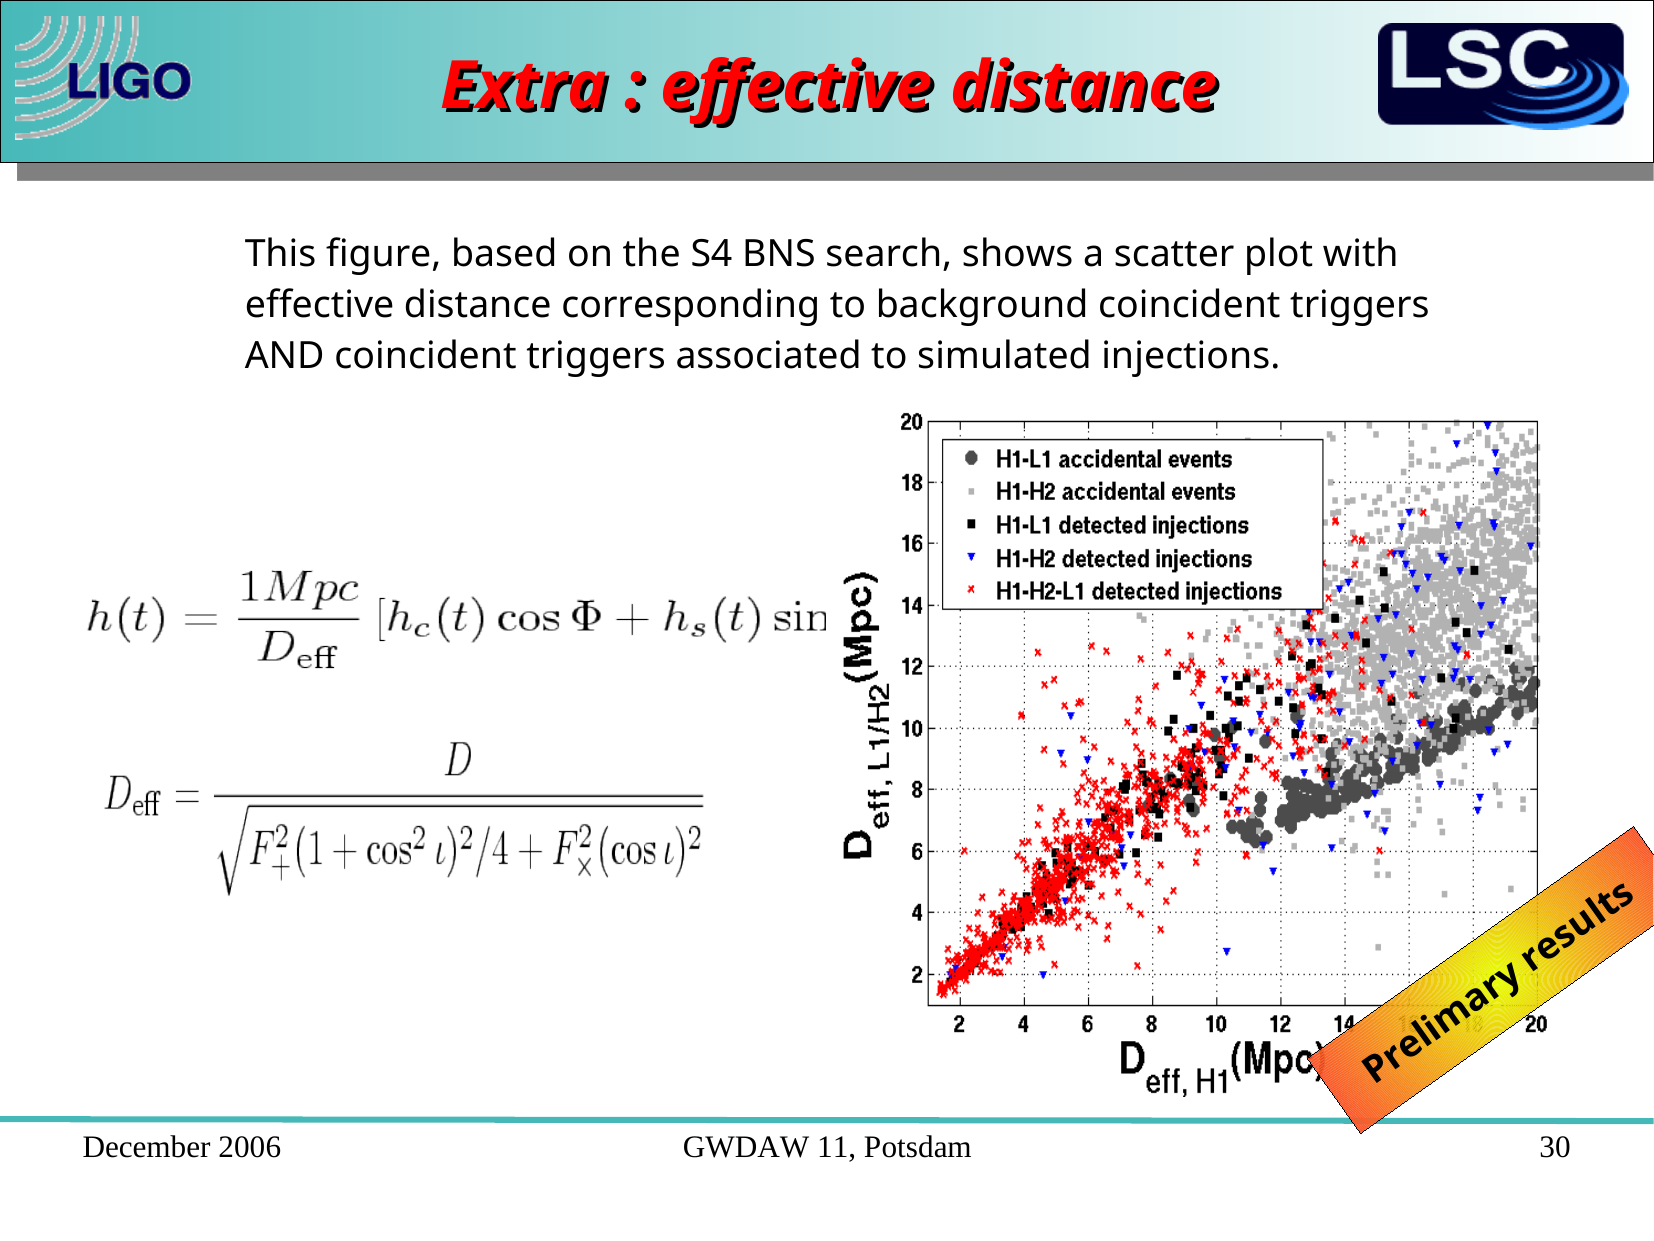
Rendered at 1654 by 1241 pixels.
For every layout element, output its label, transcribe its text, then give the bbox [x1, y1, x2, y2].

picture [1414, 957, 1611, 1097]
picture [102, 739, 704, 899]
picture [1378, 23, 1629, 130]
text_box Extra : effective distance [425, 29, 1297, 127]
text_box This figure, based on the S4 BNS search, shows a scatter plot with effective distance corresponding to background coincident triggers AND coincident triggers associated to simulated injections. [230, 219, 1472, 370]
picture [15, 16, 192, 140]
text_box Prelimary results [1307, 826, 1654, 1134]
picture [84, 364, 1611, 1097]
